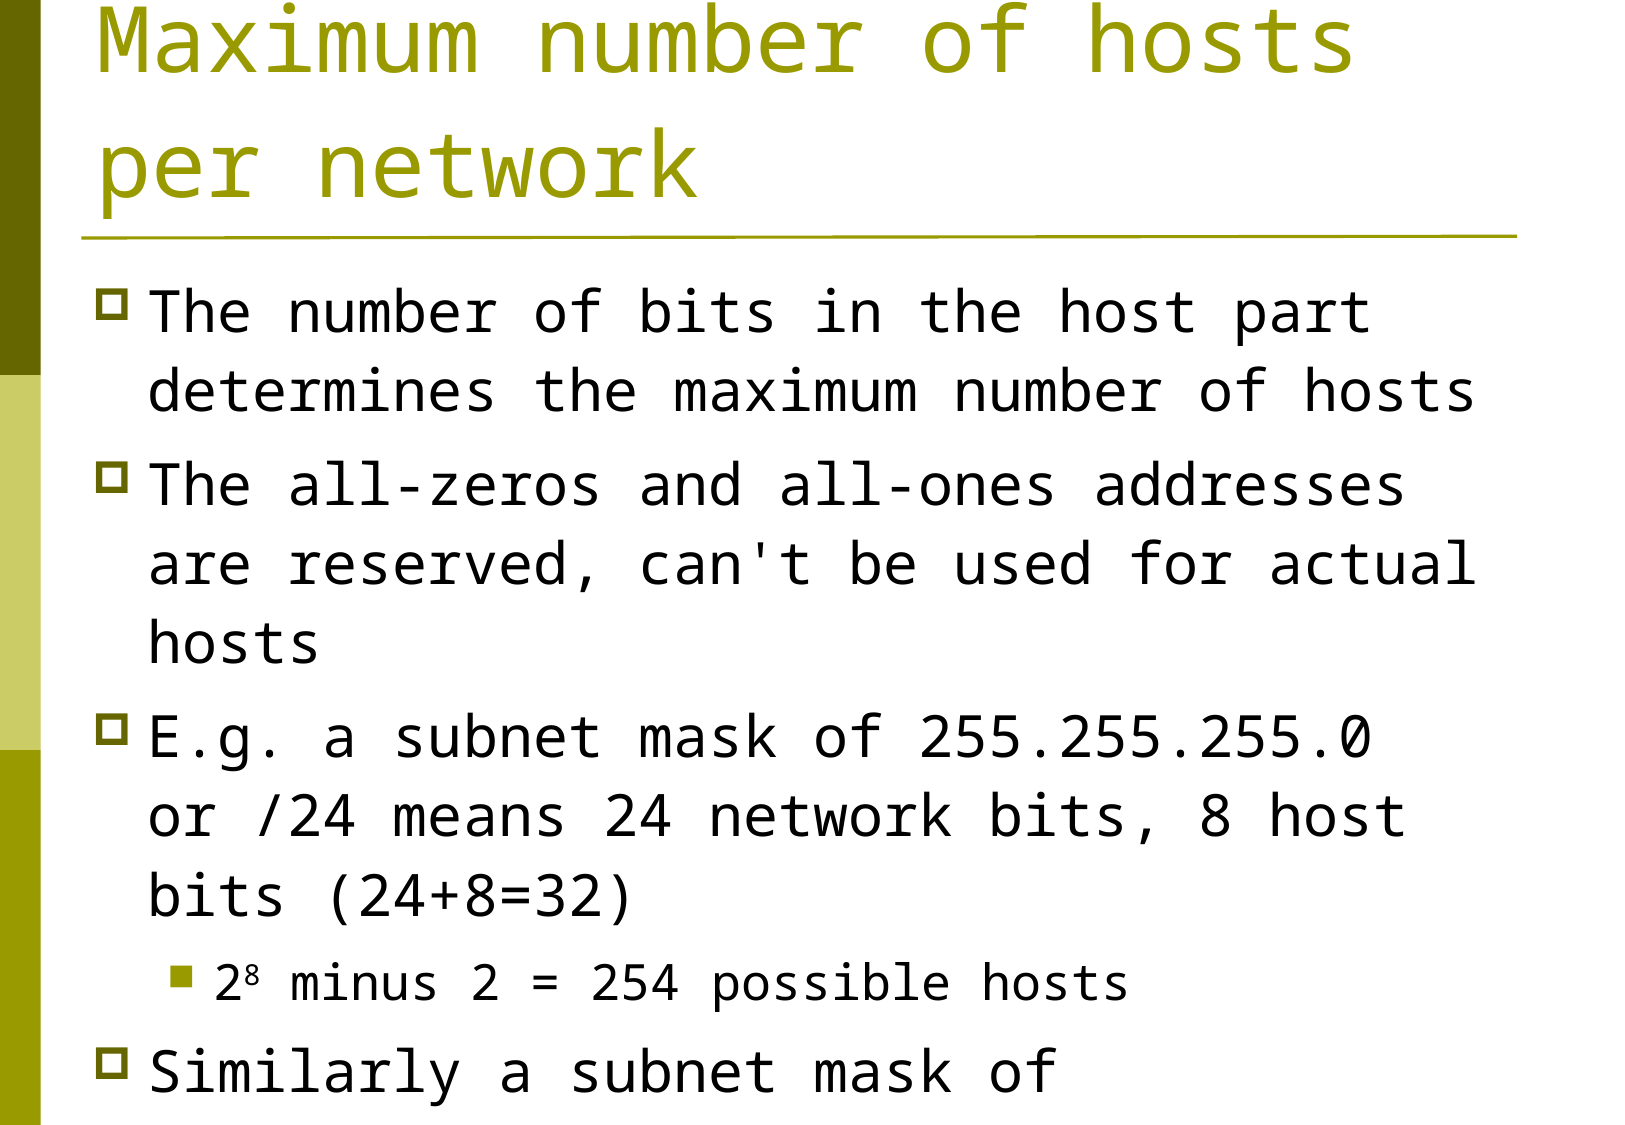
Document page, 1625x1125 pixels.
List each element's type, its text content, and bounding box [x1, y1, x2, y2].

title Maximum number of hosts per network [81, 3, 1544, 233]
list The number of bits in the host part determines the maximum number of hosts The all-zeros and all-ones addresses are reserved, can't be used for actual hosts E.g. a subnet mask of 255.255.255.0 or /24 means 24 network bits, 8 host bits (24+8=32)‏ 28 minus 2 = 254 possible hosts Similarly a subnet mask of 255.255.255.224 or /27 means 27 network bits, 5 host bits (27+5=32)‏ 25 minus 2 = 30 possible hosts [77, 262, 1540, 1106]
